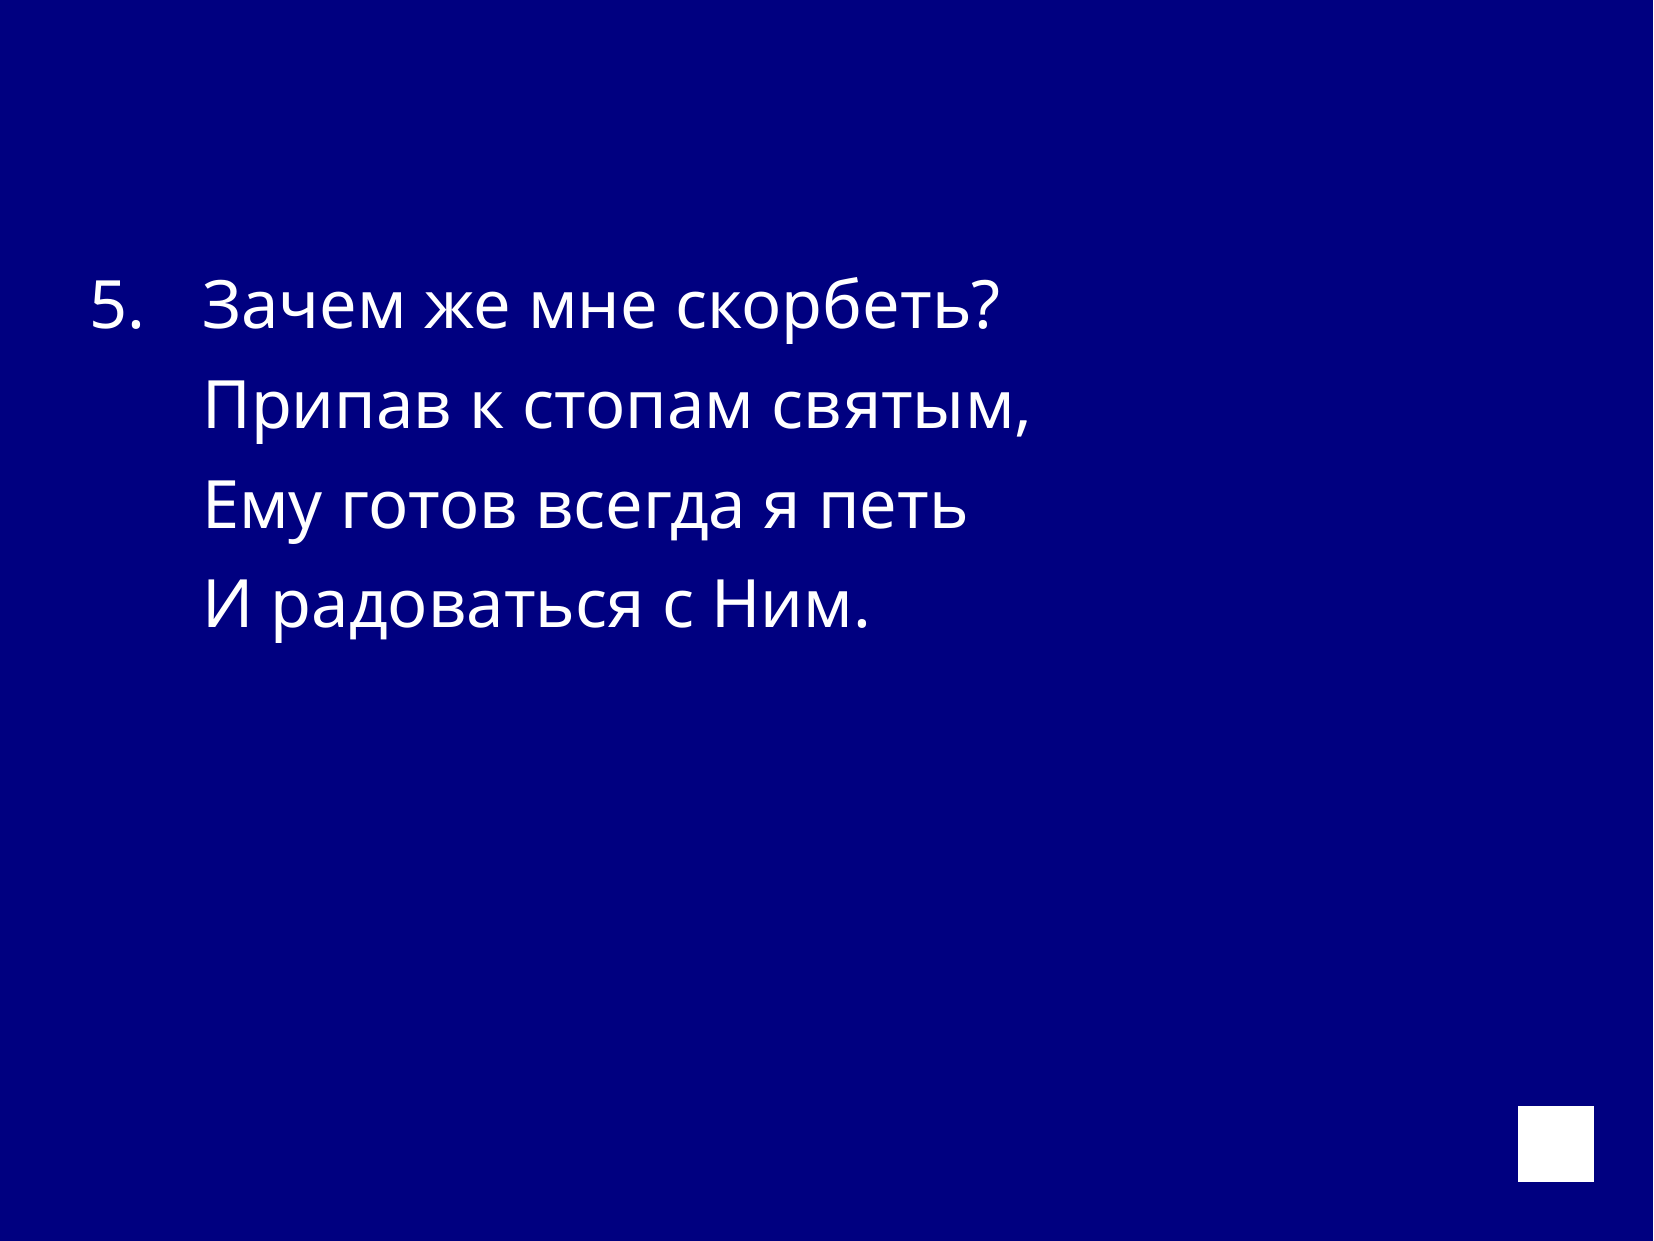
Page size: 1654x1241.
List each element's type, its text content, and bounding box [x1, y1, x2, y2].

text_box 5. Зачем же мне скорбеть? Припав к стопам святым, Ему готов всегда я петь И радоваться с Ним. [75, 150, 1576, 1163]
text_box [1518, 1106, 1594, 1182]
